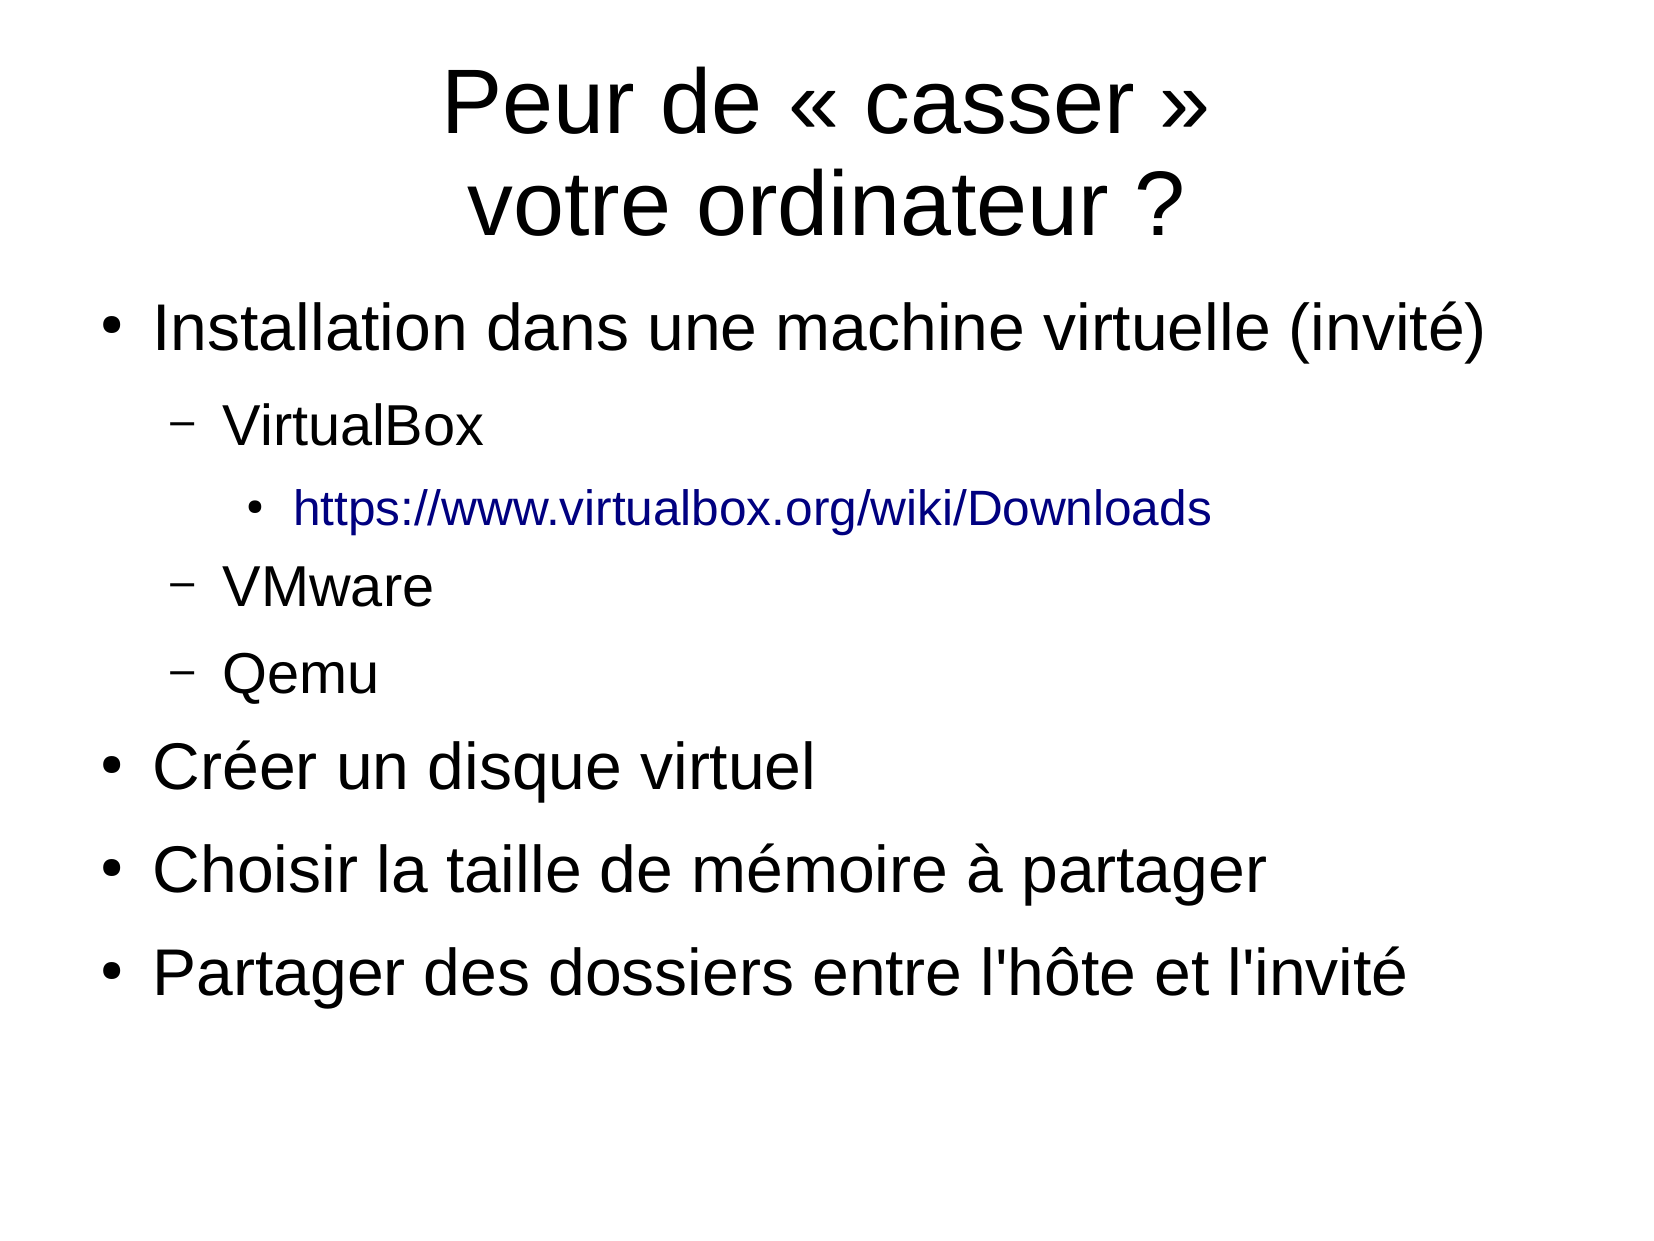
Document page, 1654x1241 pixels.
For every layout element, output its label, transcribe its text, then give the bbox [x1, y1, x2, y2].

list Installation dans une machine virtuelle (invité) VirtualBox https://www.virtualbox.org/wiki/Downloads VMware Qemu Créer un disque virtuel Choisir la taille de mémoire à partager Partager des dossiers entre l'hôte et l'invité [82, 290, 1571, 1010]
title Peur de « casser » votre ordinateur ? [82, 49, 1571, 257]
